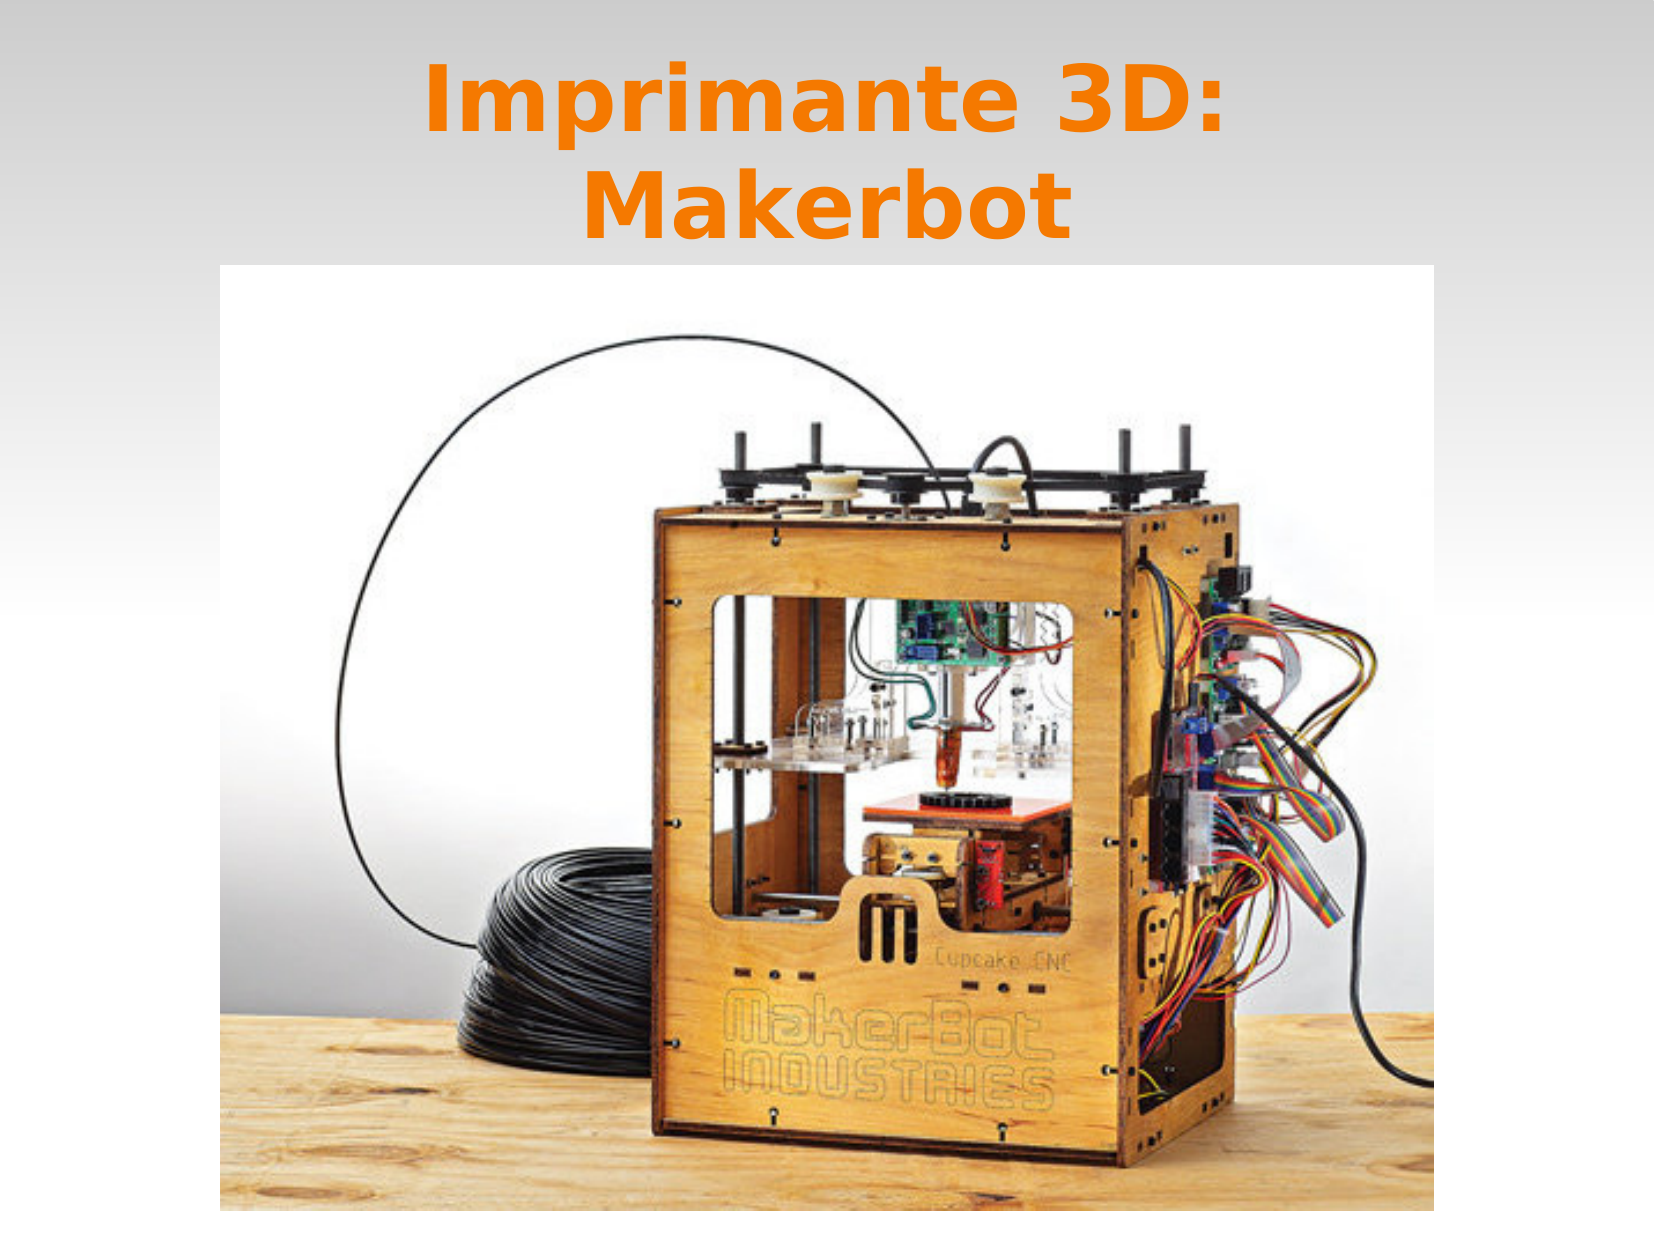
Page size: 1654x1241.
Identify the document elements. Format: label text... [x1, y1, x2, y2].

picture [220, 265, 1434, 1211]
title Imprimante 3D: Makerbot [82, 45, 1571, 261]
